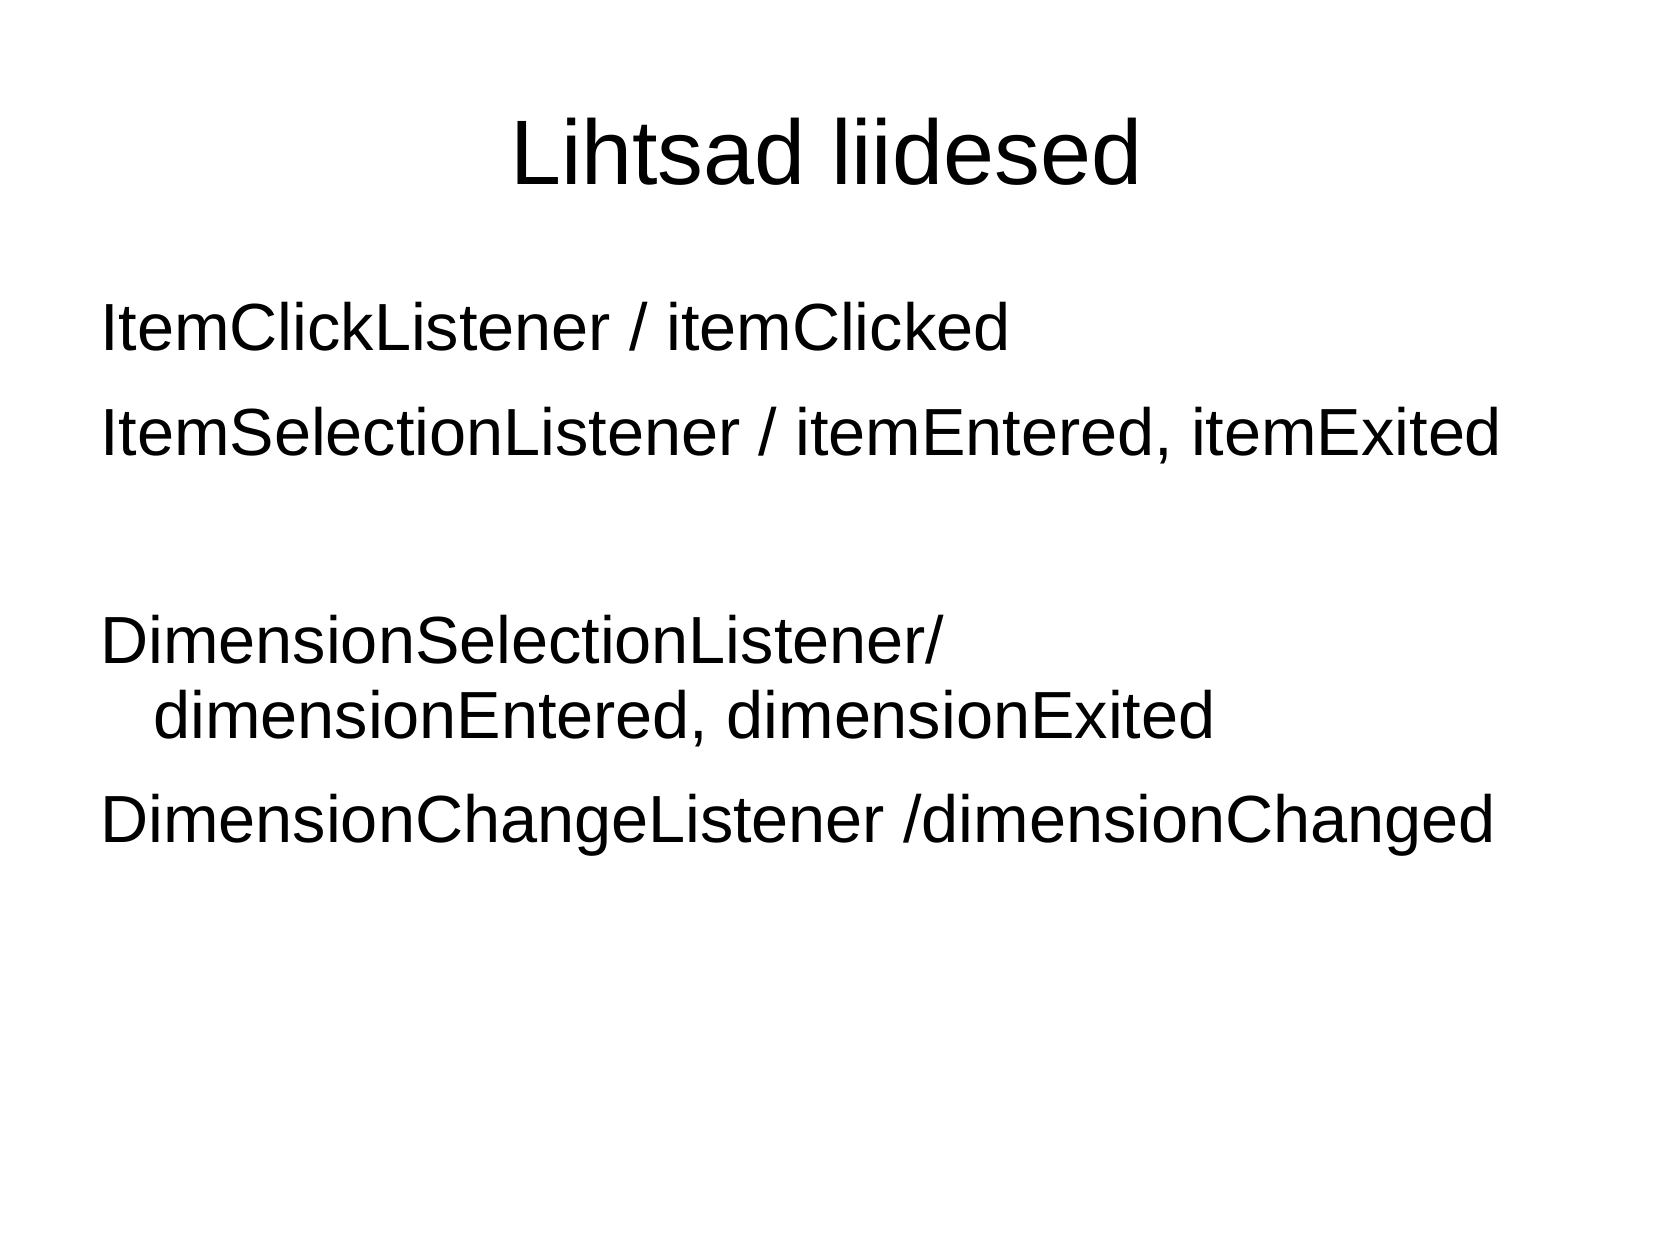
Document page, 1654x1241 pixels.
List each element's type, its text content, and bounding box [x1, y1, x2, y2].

title Lihtsad liidesed [82, 49, 1571, 257]
list ItemClickListener / itemClicked ItemSelectionListener / itemEntered, itemExited DimensionSelectionListener/ dimensionEntered, dimensionExited DimensionChangeListener /dimensionChanged [82, 290, 1571, 1109]
